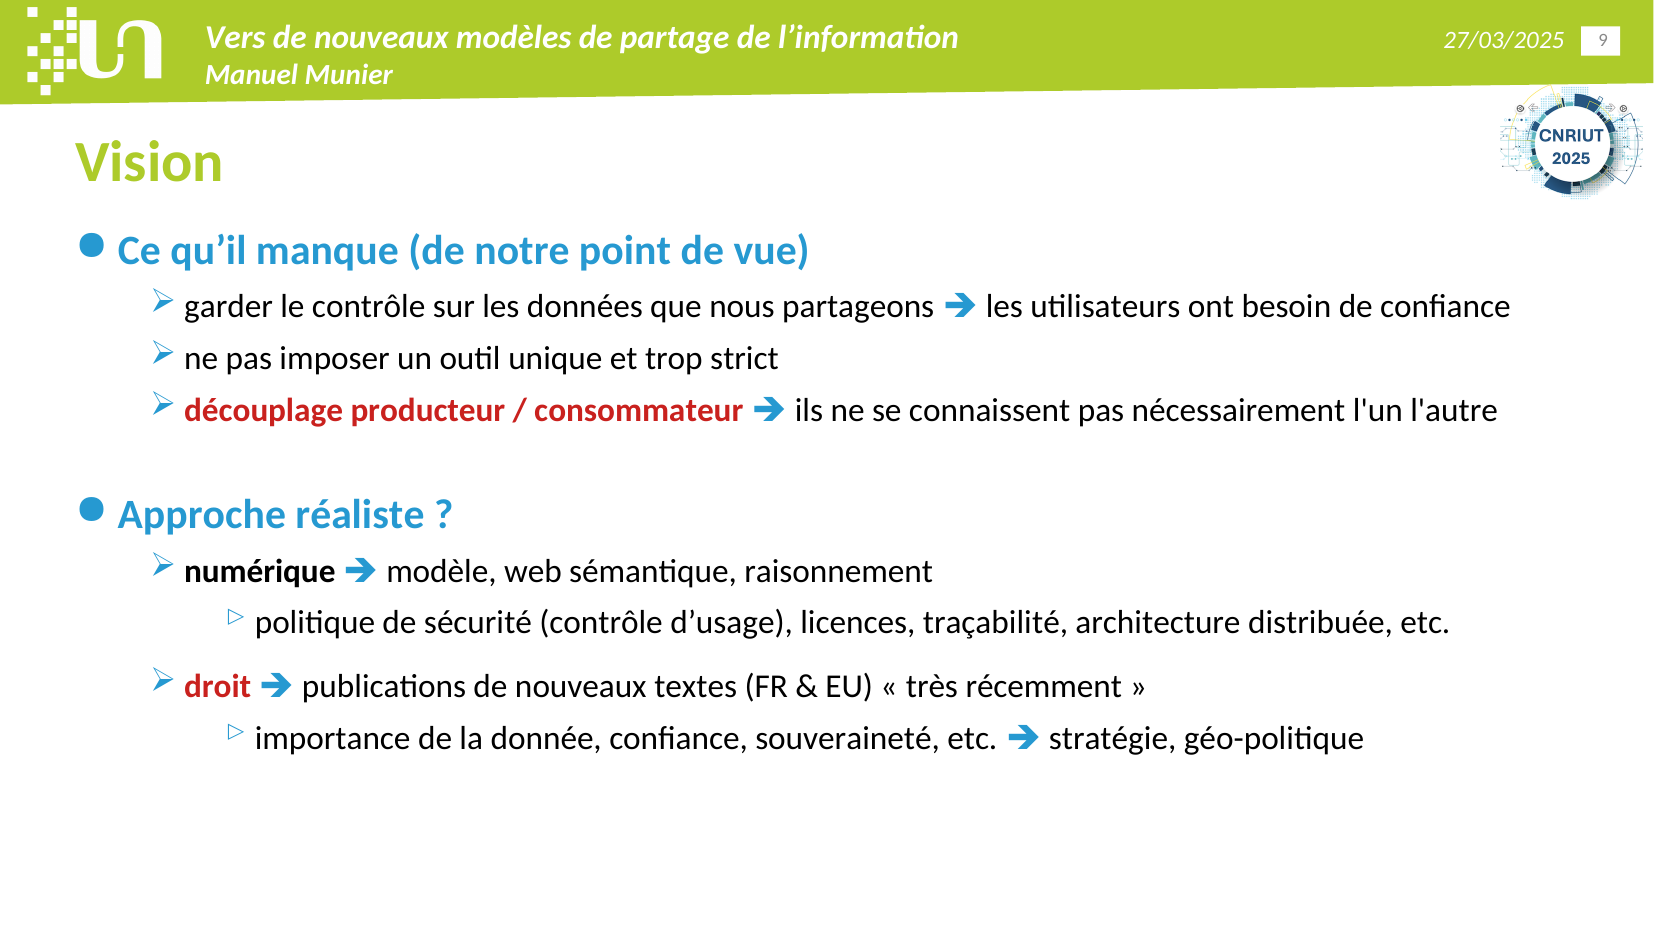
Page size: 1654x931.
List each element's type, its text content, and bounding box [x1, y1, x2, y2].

text_box Vision Ce qu’il manque (de notre point de vue) garder le contrôle sur les données que nous partageons ➔ les utilisateurs ont besoin de confiance ne pas imposer un outil unique et trop strict découplage producteur / consommateur ➔ ils ne se connaissent pas nécessairement l'un l'autre Approche réaliste ? numérique ➔ modèle, web sémantique, raisonnement politique de sécurité (contrôle d’usage), licences, traçabilité, architecture distribuée, etc. droit ➔ publications de nouveaux textes (FR & EU) « très récemment » importance de la donnée, confiance, souveraineté, etc. ➔ stratégie, géo-politique [60, 115, 1602, 764]
text_box [0, 0, 1654, 105]
text_box Vers de nouveaux modèles de partage de l’information Manuel Munier [190, 7, 1187, 99]
text_box <numéro> [1236, 14, 1623, 65]
picture [1500, 84, 1643, 201]
picture [20, 0, 167, 101]
text_box 27/03/2025 [1175, 16, 1580, 62]
